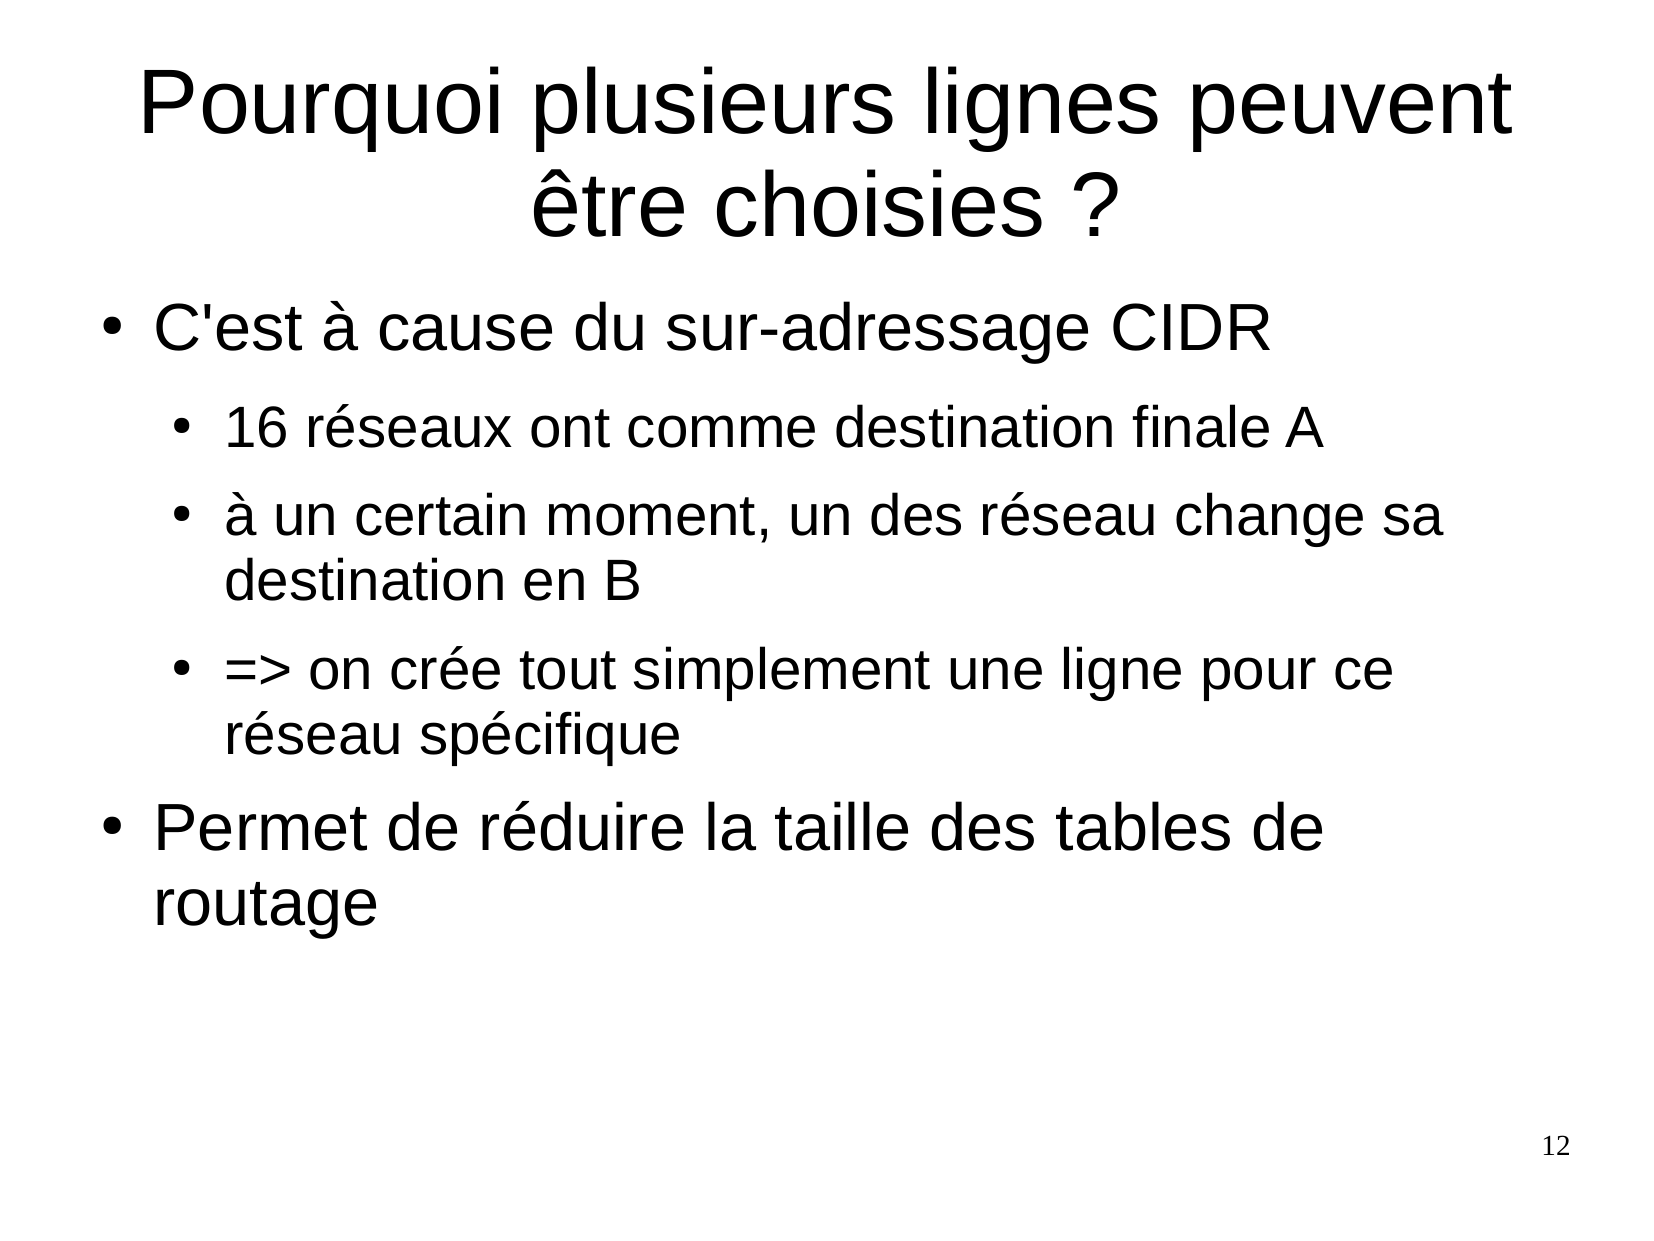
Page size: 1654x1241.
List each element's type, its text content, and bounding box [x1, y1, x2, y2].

list C'est à cause du sur-adressage CIDR 16 réseaux ont comme destination finale A à un certain moment, un des réseau change sa destination en B => on crée tout simplement une ligne pour ce réseau spécifique Permet de réduire la taille des tables de routage [82, 290, 1571, 1094]
title Pourquoi plusieurs lignes peuvent être choisies ? [82, 50, 1571, 256]
